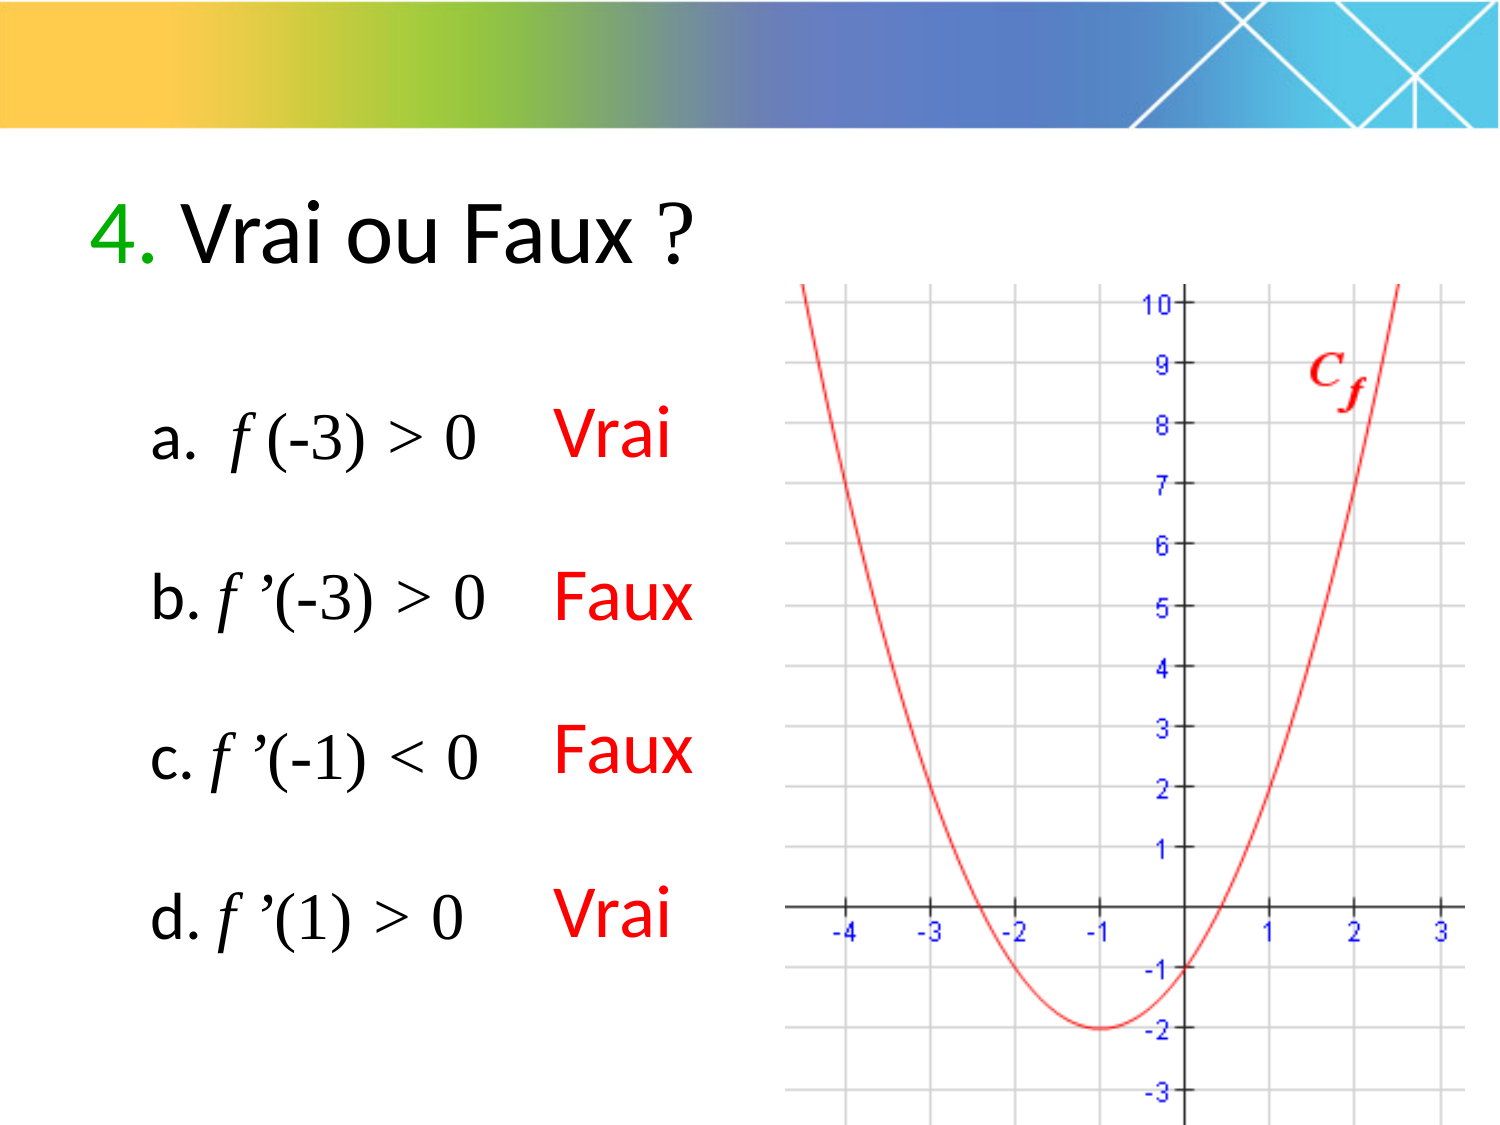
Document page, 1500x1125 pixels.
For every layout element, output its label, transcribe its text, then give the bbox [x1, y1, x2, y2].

text_box Vrai [538, 374, 750, 480]
title 4. Vrai ou Faux ? [75, 164, 1425, 305]
text_box Vrai [538, 855, 750, 961]
text_box Faux [538, 691, 750, 797]
text_box a. f (-3) > 0 b. f ’(-3) > 0 c. f ’(-1) < 0 d. f ’(1) > 0 [135, 385, 691, 1040]
text_box Faux [538, 538, 750, 644]
picture [0, 0, 1500, 130]
picture [785, 284, 1465, 1125]
